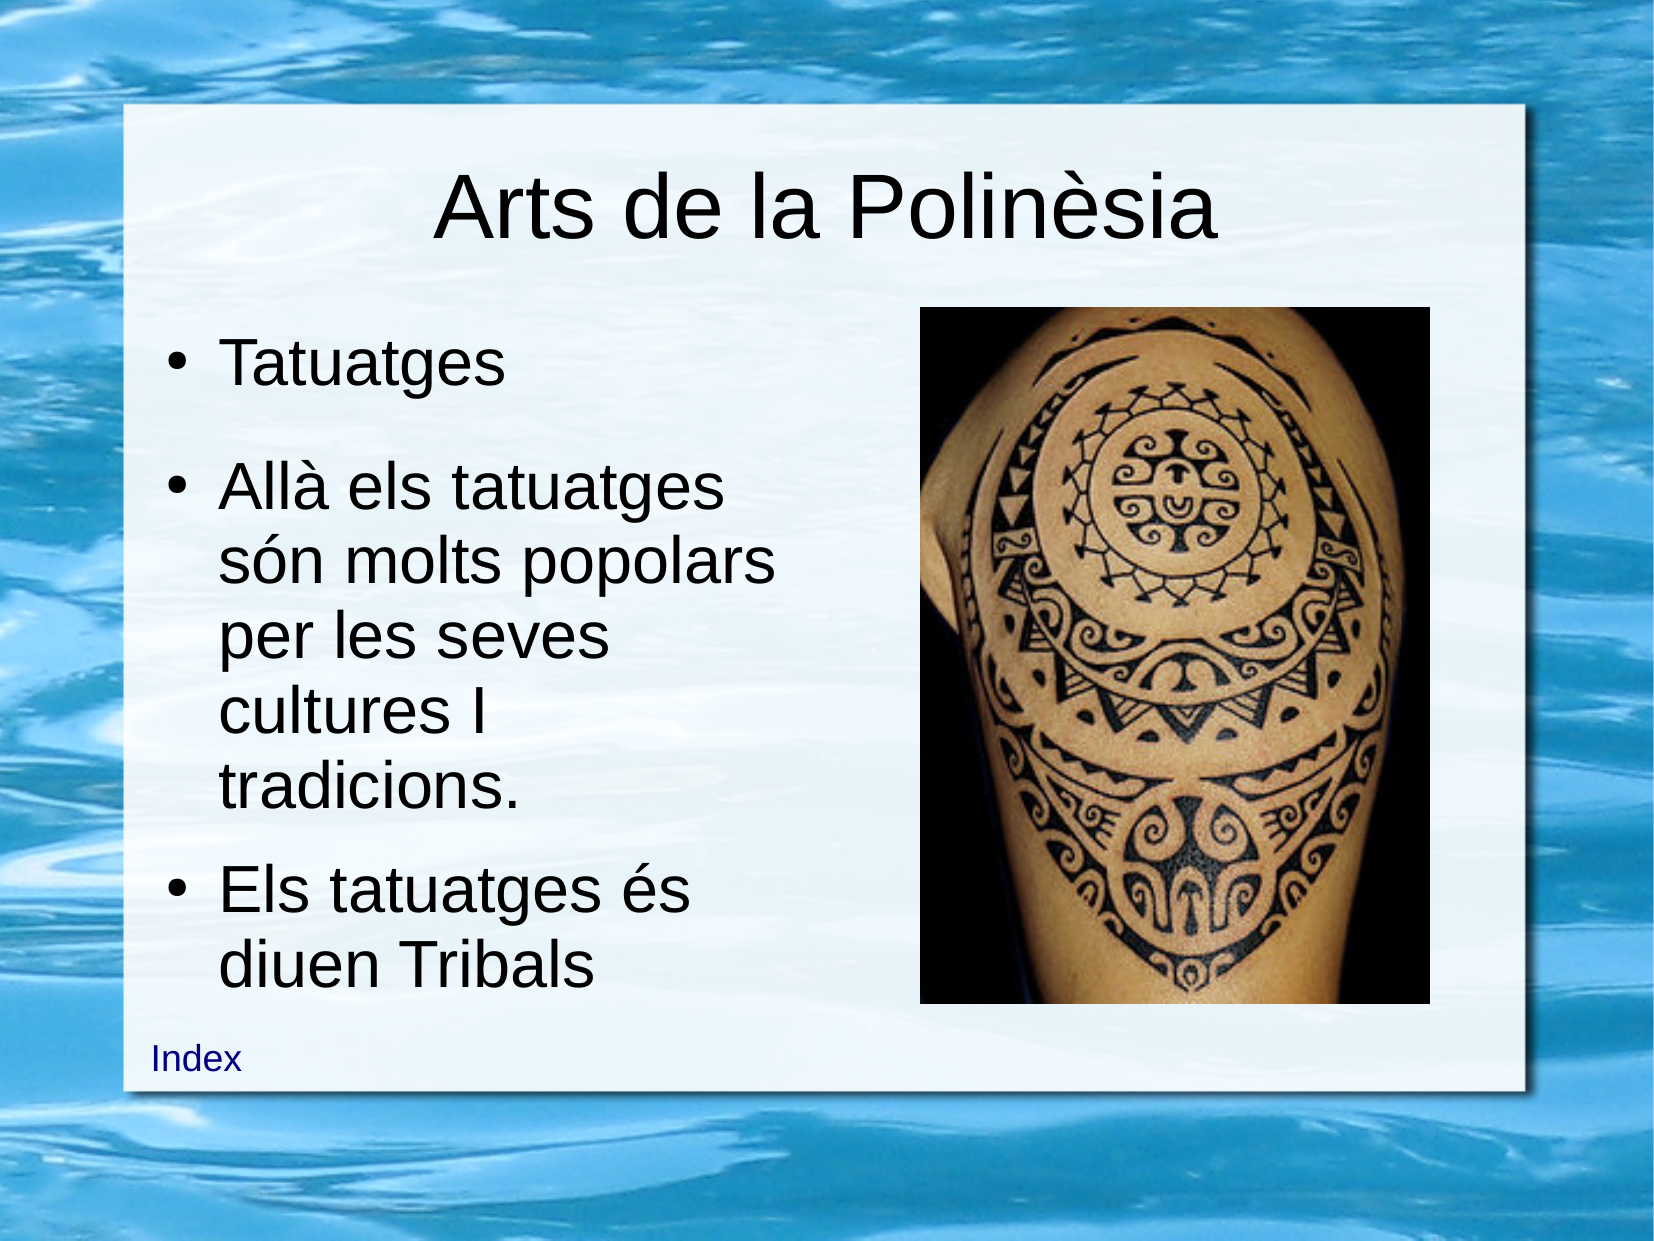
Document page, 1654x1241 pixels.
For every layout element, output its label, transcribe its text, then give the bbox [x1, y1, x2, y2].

list Tatuatges [147, 324, 811, 402]
picture [0, 0, 1654, 1241]
text_box Index [135, 1029, 308, 1087]
list Allà els tatuatges són molts popolars per les seves cultures I tradicions. Els tatuatges és diuen Tribals [147, 448, 811, 1044]
title Arts de la Polinèsia [147, 118, 1506, 296]
